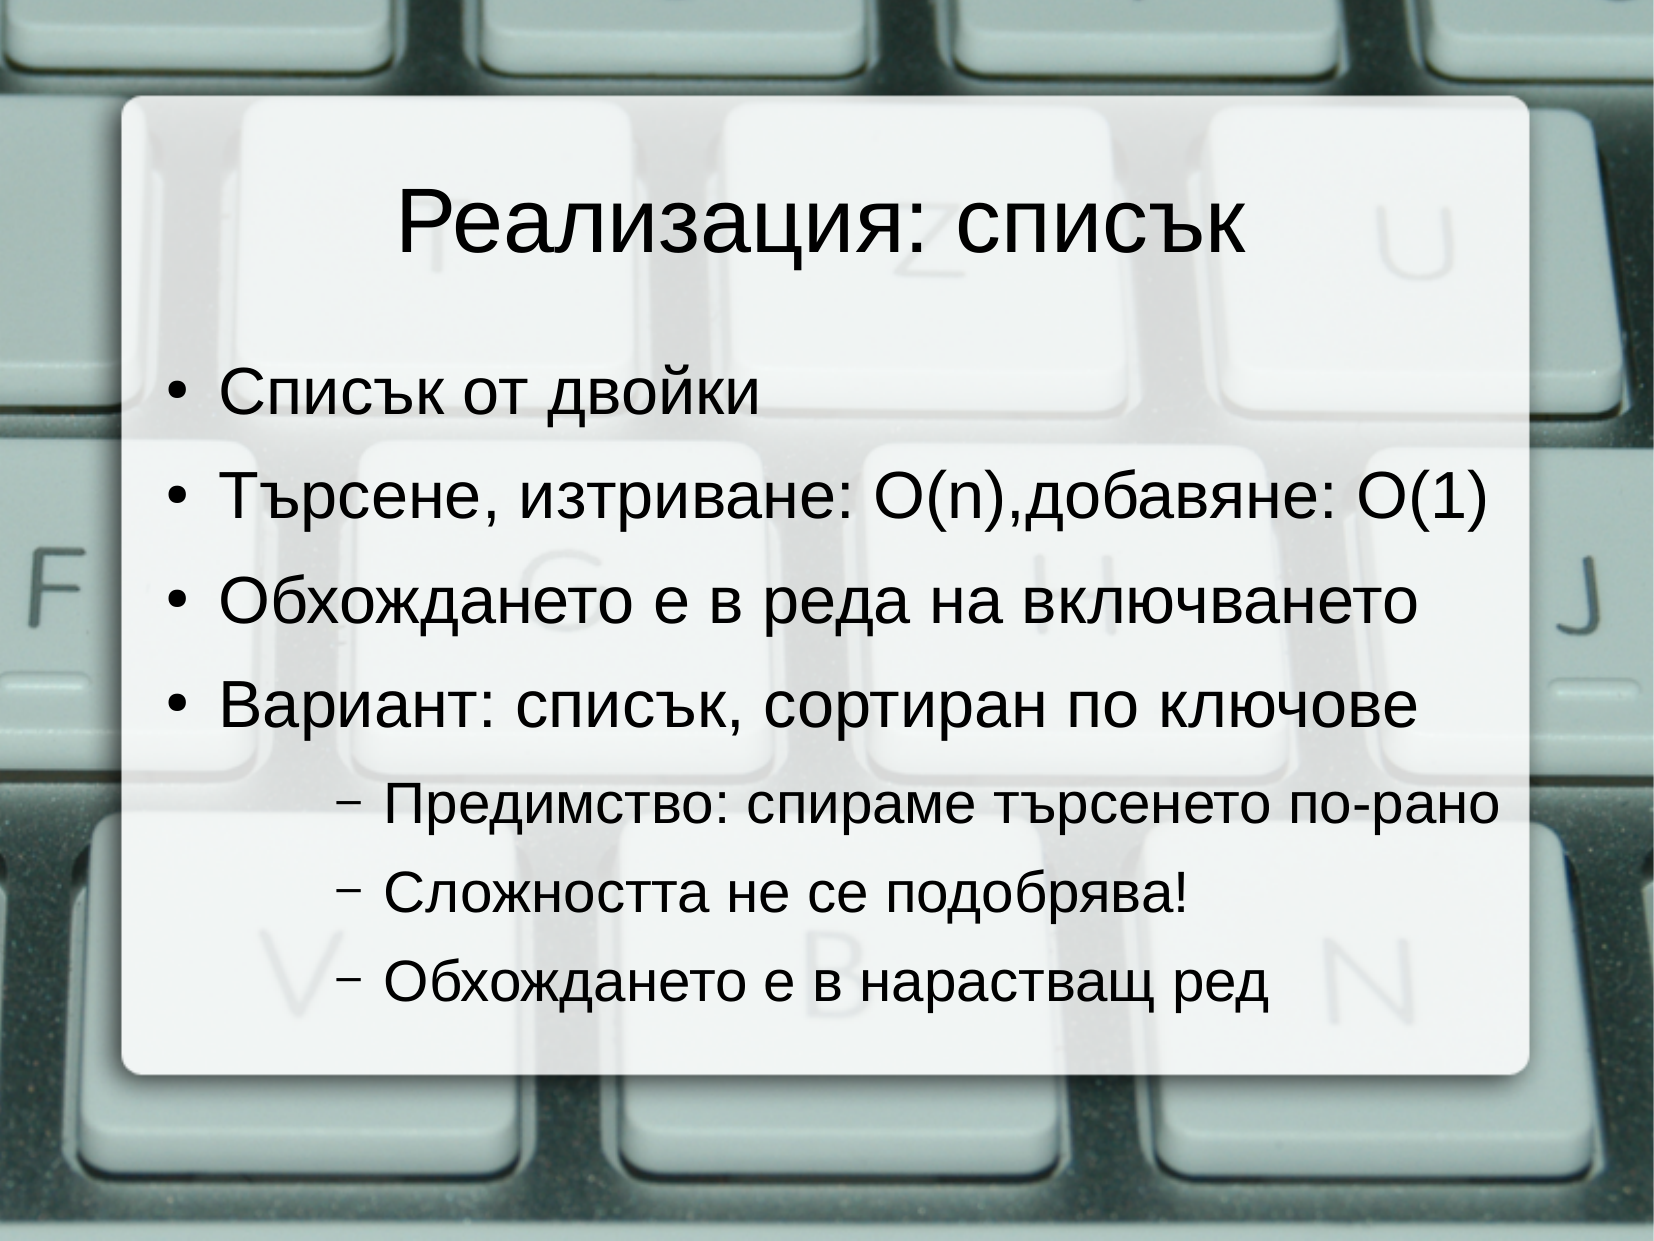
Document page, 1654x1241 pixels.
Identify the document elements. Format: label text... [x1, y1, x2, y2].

list Списък от двойки Търсене, изтриване: O(n),добавяне: O(1) Обхождането е в реда на включването Вариант: списък, сортиран по ключове Предимство: спираме търсенето по-рано Сложността не се подобрява! Обхождането е в нарастващ ред [147, 354, 1506, 1074]
picture [0, 0, 1654, 1241]
title Реализация: списък [135, 117, 1506, 325]
